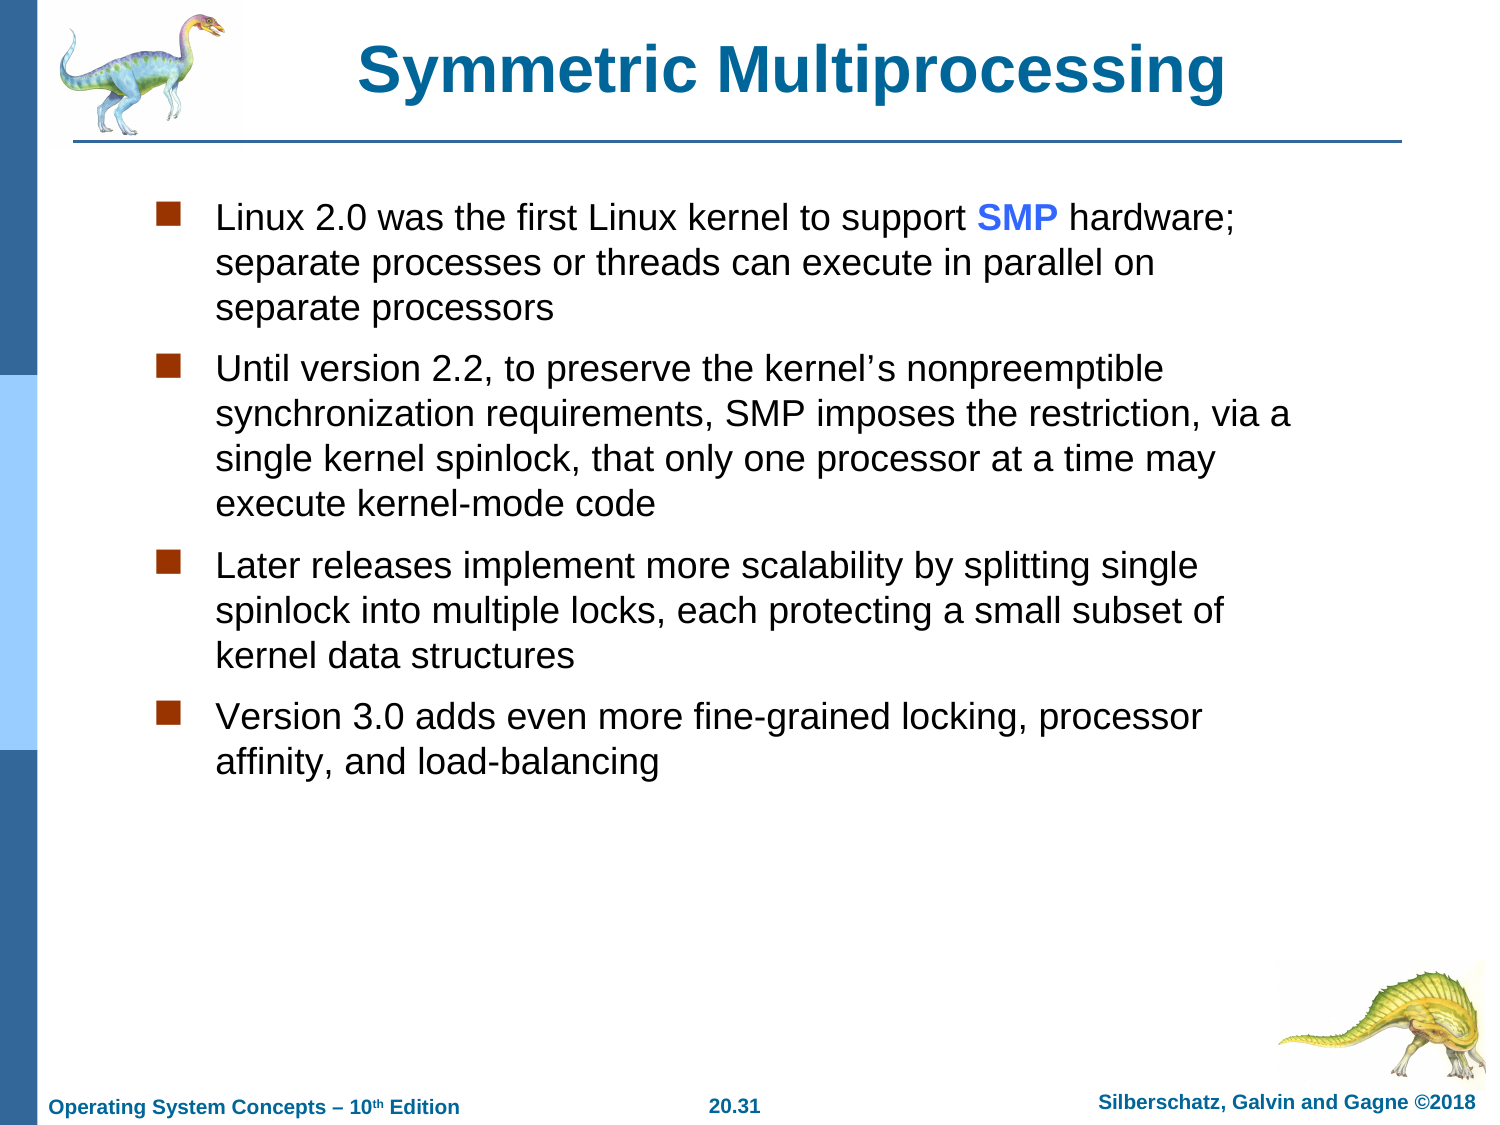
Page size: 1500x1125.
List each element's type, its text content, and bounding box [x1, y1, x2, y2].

picture [1275, 959, 1486, 1090]
picture [46, 0, 243, 149]
picture [1415, 1094, 1423, 1099]
title Symmetric Multiprocessing [153, 19, 1432, 114]
list Linux 2.0 was the first Linux kernel to support SMP hardware; separate processes or threads can execute in parallel on separate processors Until version 2.2, to preserve the kernel’s nonpreemptible synchronization requirements, SMP imposes the restriction, via a single kernel spinlock, that only one processor at a time may execute kernel-mode code Later releases implement more scalability by splitting single spinlock into multiple locks, each protecting a small subset of kernel data structures Version 3.0 adds even more fine-grained locking, processor affinity, and load-balancing [144, 185, 1317, 929]
